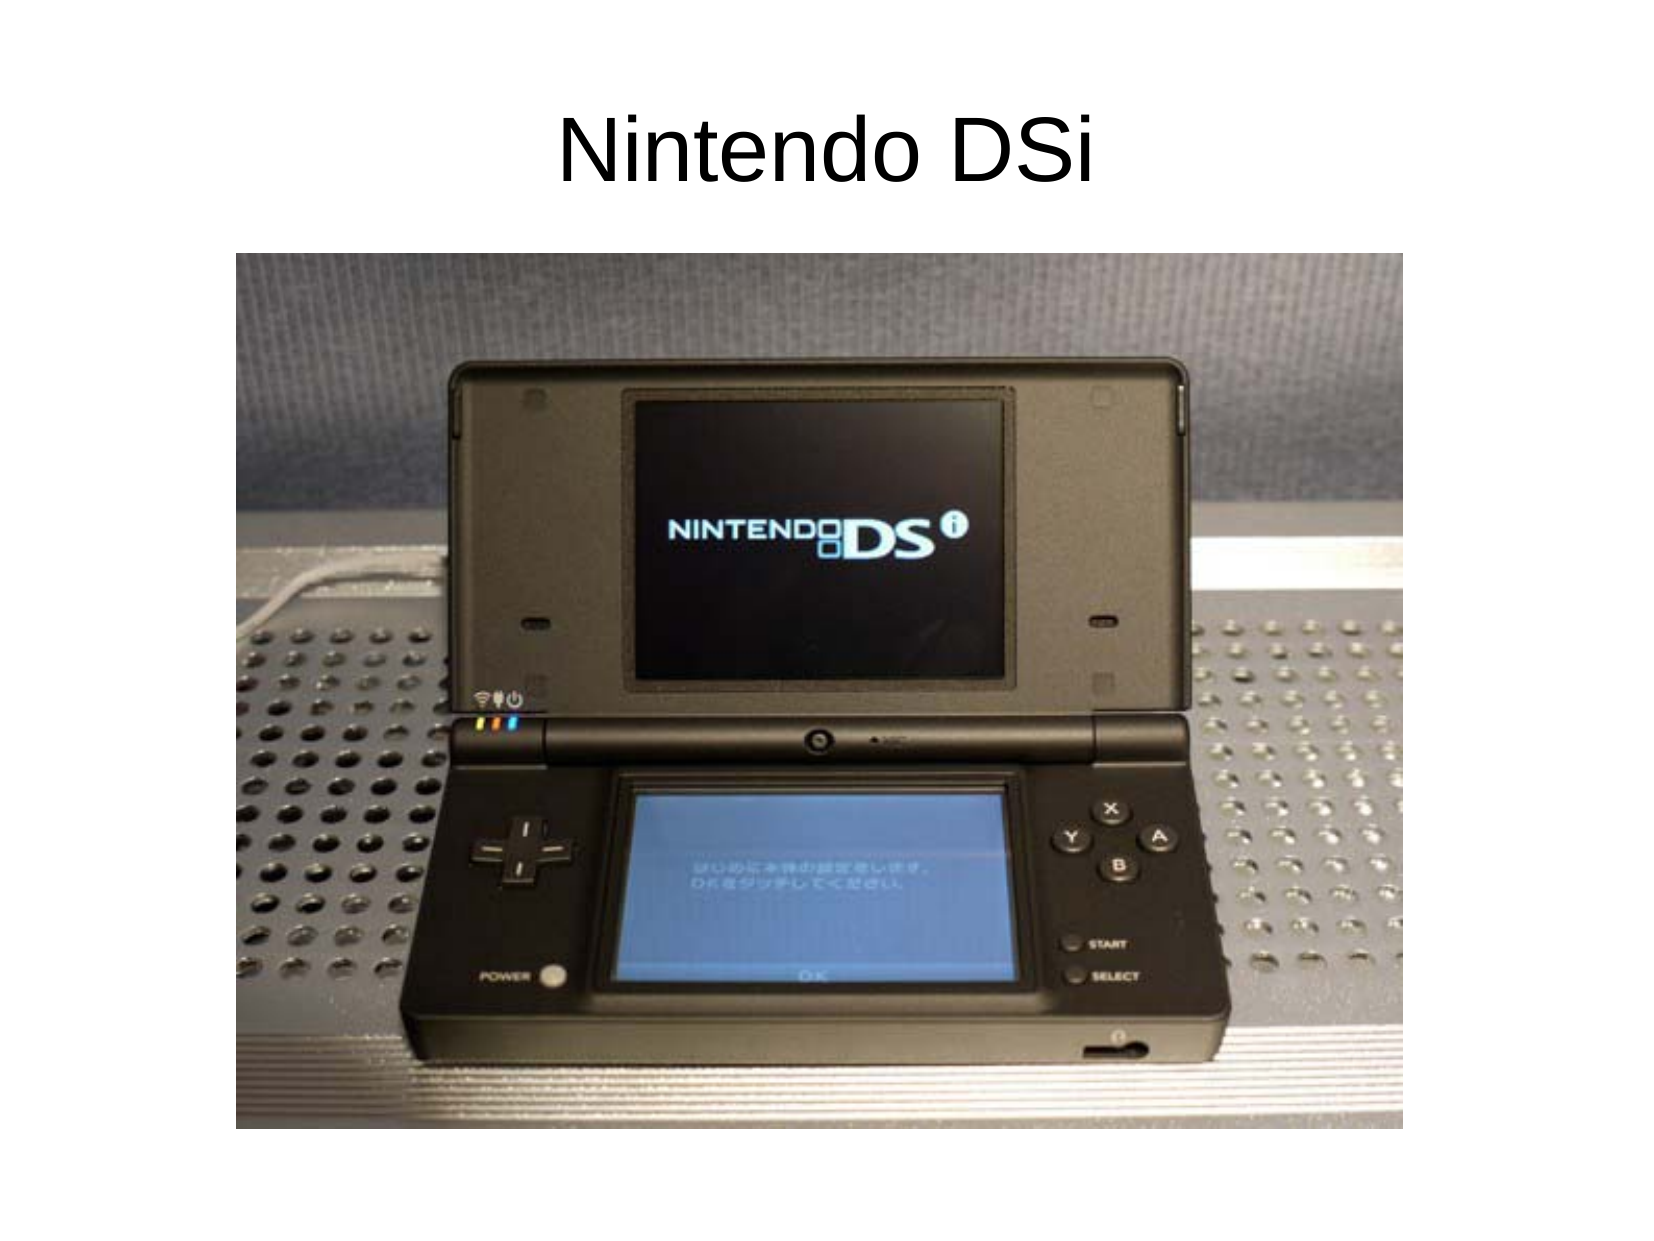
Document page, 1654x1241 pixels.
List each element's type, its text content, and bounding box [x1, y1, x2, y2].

title Nintendo DSi [82, 49, 1571, 257]
picture [236, 253, 1403, 1129]
